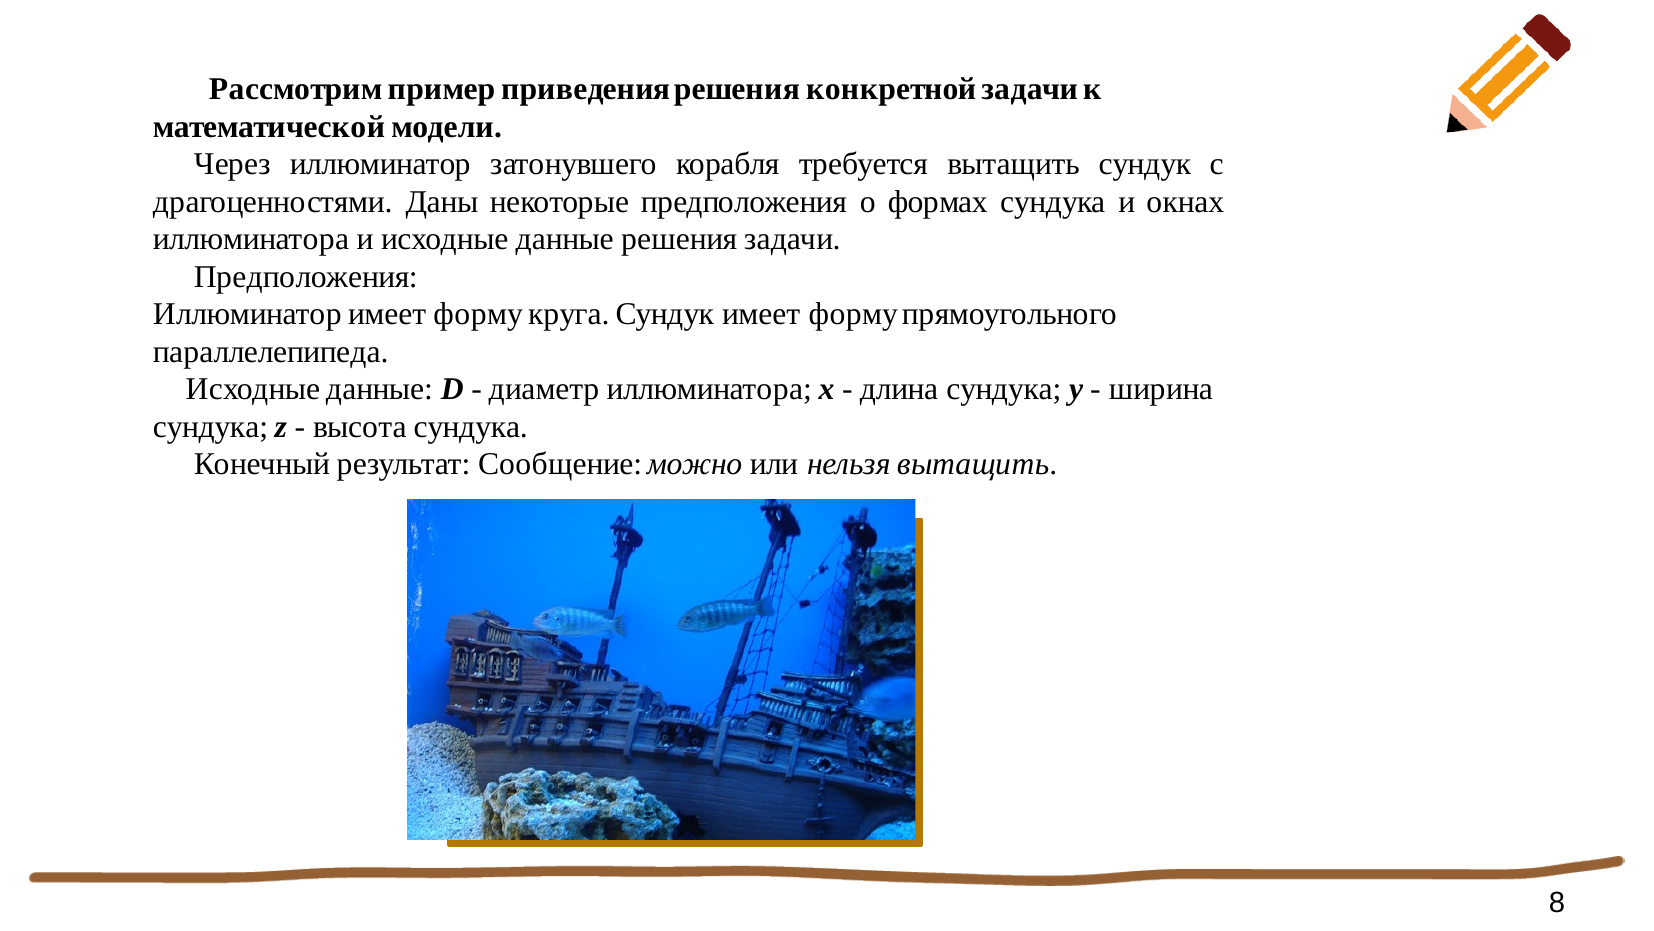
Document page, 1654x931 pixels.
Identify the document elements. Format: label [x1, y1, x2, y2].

picture [1446, 14, 1571, 133]
picture [133, 59, 1241, 840]
text_box [448, 519, 922, 845]
picture [29, 856, 1625, 886]
